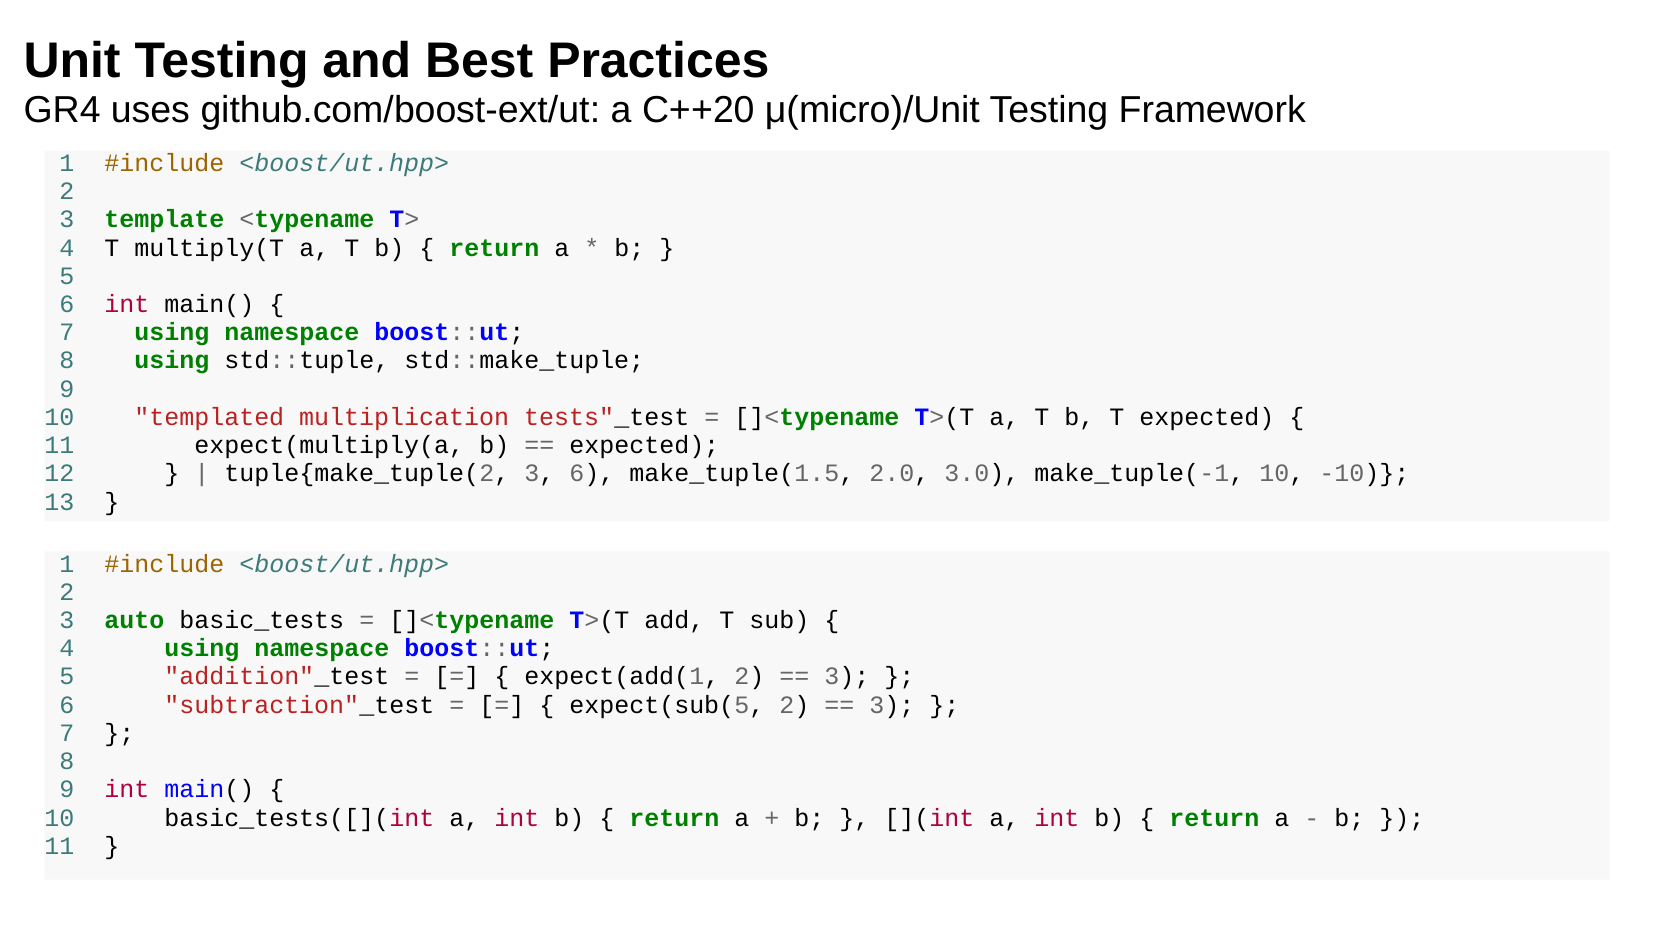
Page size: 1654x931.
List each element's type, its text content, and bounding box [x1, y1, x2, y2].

list 1 #include <boost/ut.hpp> 2 3 auto basic_tests = []<typename T>(T add, T sub) { 4 using namespace boost::ut; 5 "addition"_test = [=] { expect(add(1, 2) == 3); }; 6 "subtraction"_test = [=] { expect(sub(5, 2) == 3); }; 7 }; 8 9 int main() { 10 basic_tests([](int a, int b) { return a + b; }, [](int a, int b) { return a - b; }); 11 } [44, 551, 1610, 880]
title Unit Testing and Best Practices GR4 uses github.com/boost-ext/ut: a C++20 μ(micro)/Unit Testing Framework [23, 32, 1558, 160]
list 1 #include <boost/ut.hpp> 2 3 template <typename T> 4 T multiply(T a, T b) { return a * b; } 5 6 int main() { 7 using namespace boost::ut; 8 using std::tuple, std::make_tuple; 9 10 "templated multiplication tests"_test = []<typename T>(T a, T b, T expected) { 11 expect(multiply(a, b) == expected); 12 } | tuple{make_tuple(2, 3, 6), make_tuple(1.5, 2.0, 3.0), make_tuple(-1, 10, -10)}; 13 } [44, 150, 1610, 522]
